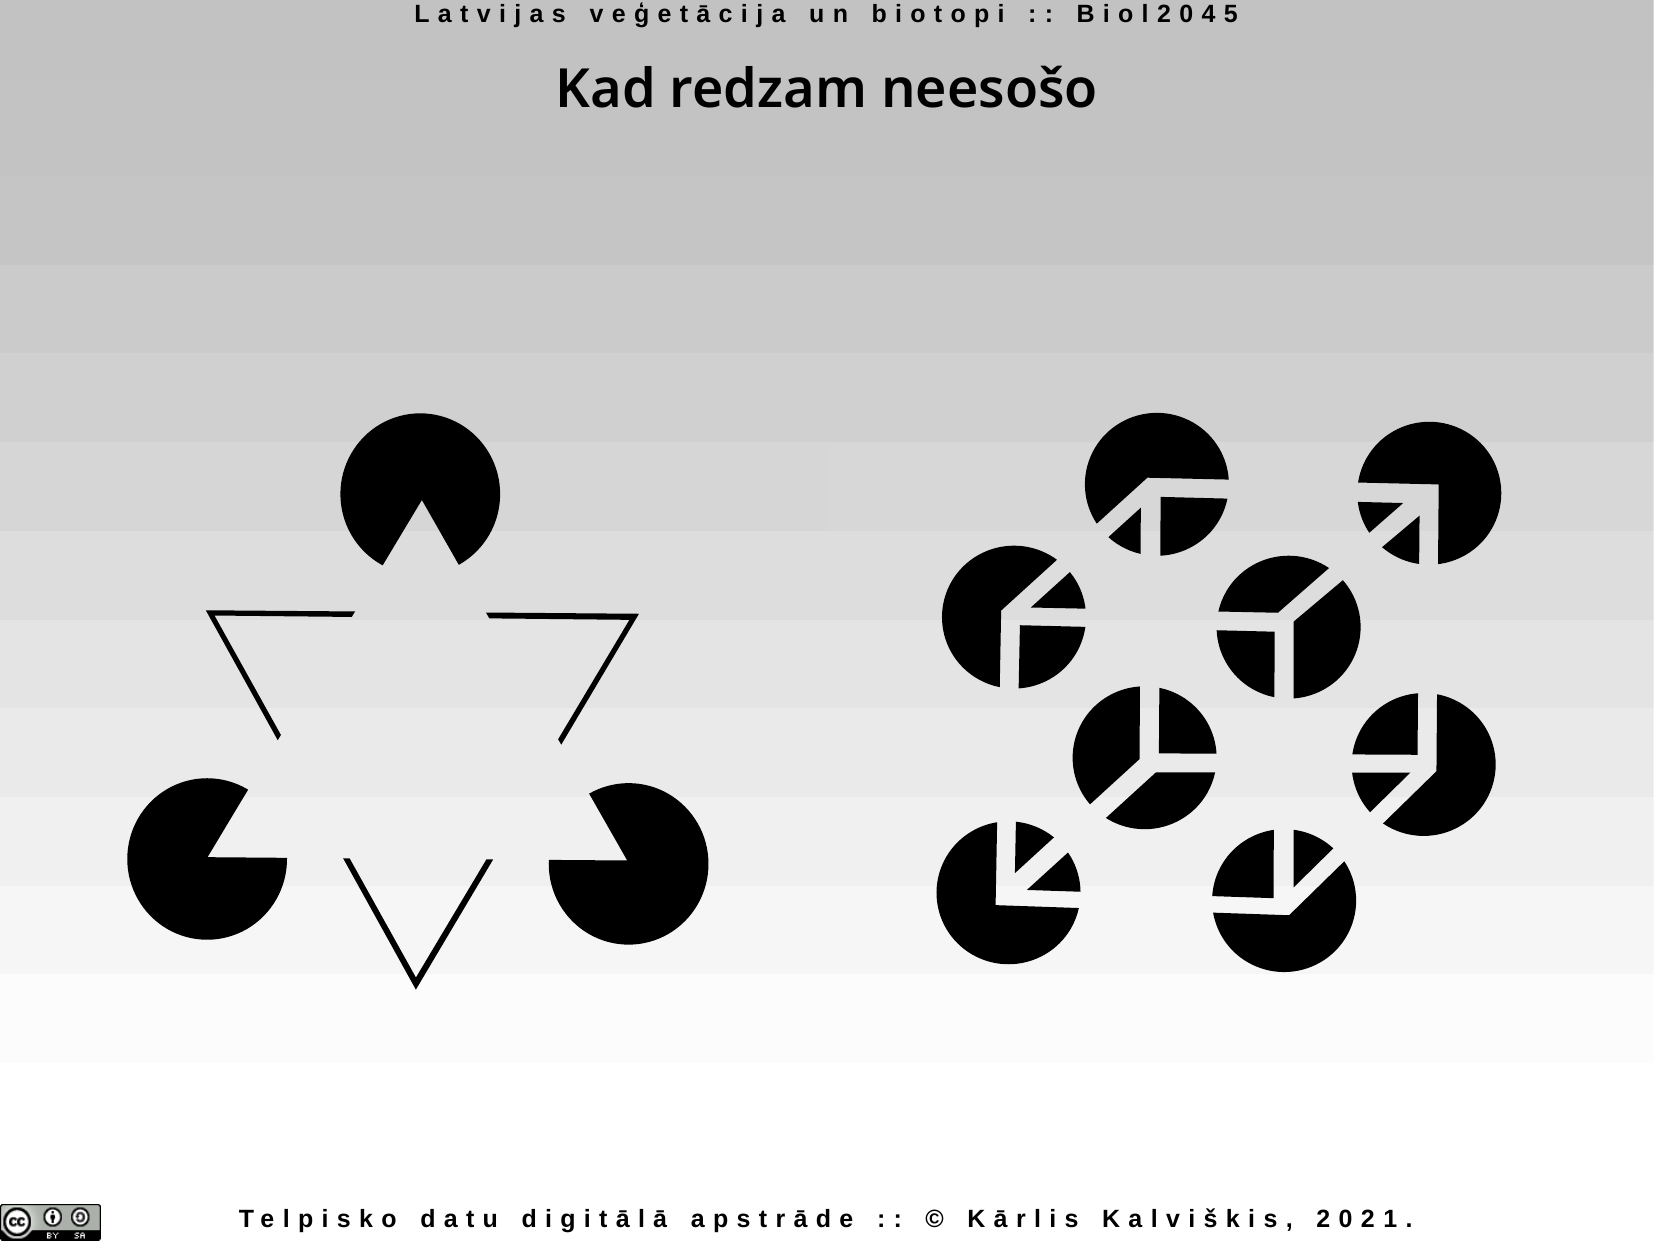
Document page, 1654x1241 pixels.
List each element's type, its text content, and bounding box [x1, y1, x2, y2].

text_box [1352, 772, 1411, 813]
text_box [343, 858, 494, 990]
text_box [1014, 821, 1054, 874]
text_box [1072, 686, 1140, 805]
text_box [1218, 555, 1330, 613]
text_box [1158, 687, 1217, 754]
text_box [1293, 580, 1361, 699]
text_box [941, 545, 1057, 688]
text_box [1084, 412, 1229, 524]
text_box [1213, 861, 1357, 973]
text_box [1382, 515, 1420, 564]
text_box [340, 413, 501, 566]
text_box [127, 778, 288, 940]
text_box [1358, 421, 1502, 565]
text_box [485, 612, 639, 745]
text_box [1108, 507, 1141, 554]
text_box [1160, 496, 1228, 556]
text_box [1357, 501, 1404, 533]
text_box [1293, 829, 1334, 888]
text_box [205, 610, 356, 741]
title Kad redzam neesošo [29, 49, 1625, 296]
picture [0, 0, 1654, 1241]
text_box [1105, 772, 1216, 830]
text_box [936, 822, 1079, 965]
text_box [1018, 625, 1086, 689]
text_box [1030, 572, 1086, 609]
text_box [1212, 829, 1274, 899]
text_box [1383, 694, 1496, 836]
text_box [548, 783, 709, 945]
text_box [1026, 852, 1081, 892]
text_box [1352, 693, 1419, 755]
text_box [1216, 630, 1275, 698]
